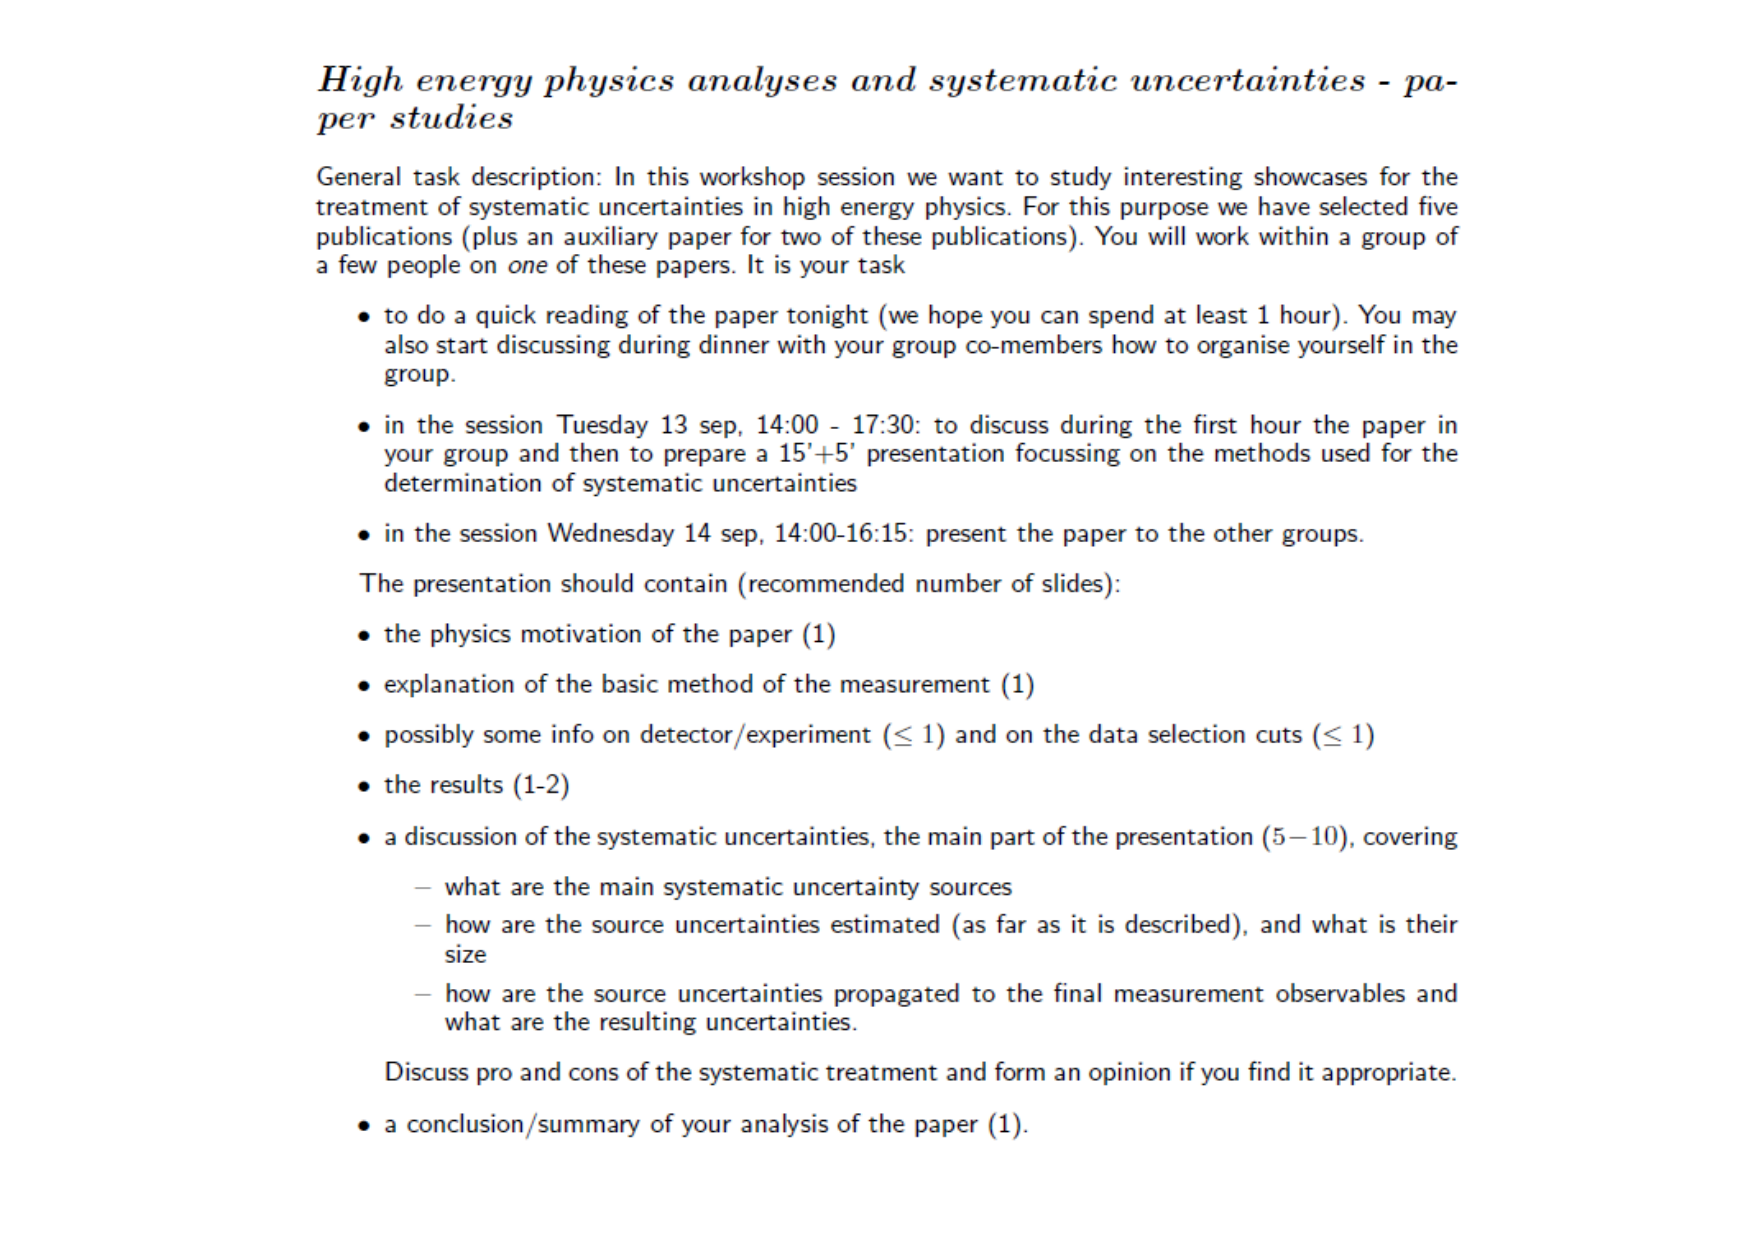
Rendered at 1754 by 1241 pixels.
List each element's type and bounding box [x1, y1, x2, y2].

picture [304, 63, 1469, 1153]
